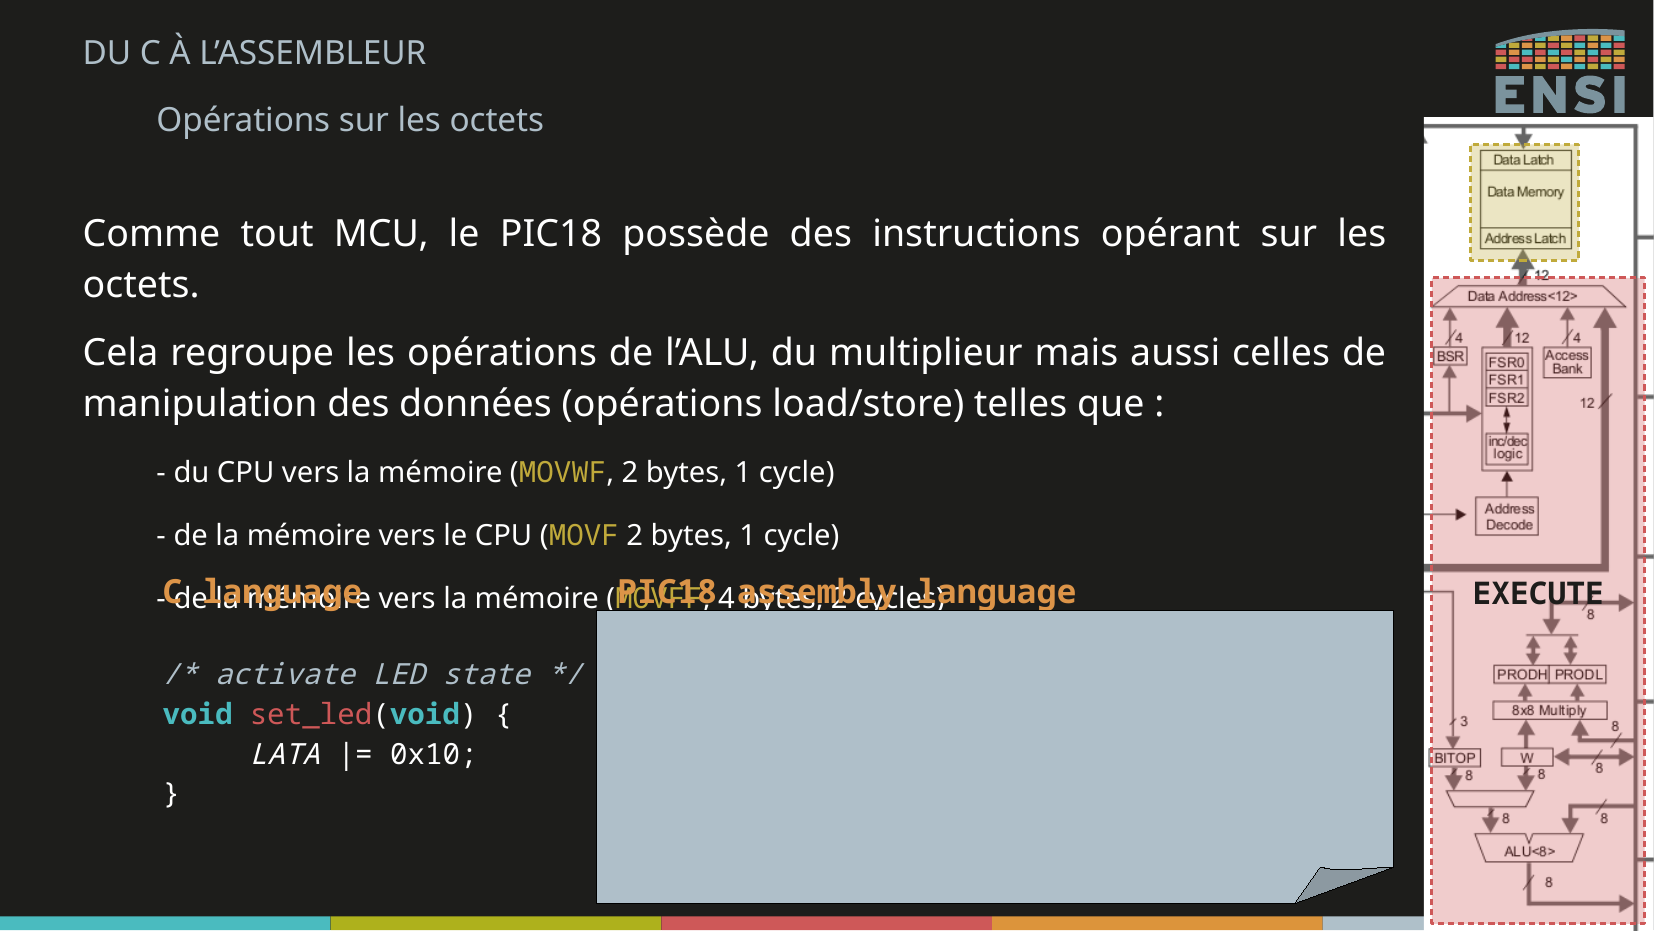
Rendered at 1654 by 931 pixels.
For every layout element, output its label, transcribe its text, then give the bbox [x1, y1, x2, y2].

title DU C À L’ASSEMBLEUR Opérations sur les octets [82, 0, 1467, 148]
picture [1423, 117, 1654, 931]
text_box C language /* activate LED state */ void set_led(void) { LATA |= 0x10; } [147, 561, 602, 857]
text_box [1470, 144, 1579, 261]
text_box EXECUTE [1431, 563, 1645, 610]
text_box [596, 610, 1394, 904]
list Comme tout MCU, le PIC18 possède des instructions opérant sur les octets. Cela regroupe les opérations de l’ALU, du multiplieur mais aussi celles de manipulation des données (opérations load/store) telles que : - du CPU vers la mémoire (MOVWF, 2 bytes, 1 cycle) - de la mémoire vers le CPU (MOVF 2 bytes, 1 cycle) - de la mémoire vers la mémoire (MOVFF, 4 bytes, 2 cycles) [82, 206, 1388, 916]
text_box [1431, 277, 1645, 563]
text_box PIC18 assembly language ; activate LED state set_led: MOLLW 0x10 IORWF LATA RETURN [602, 561, 1252, 610]
text_box [1431, 610, 1645, 924]
